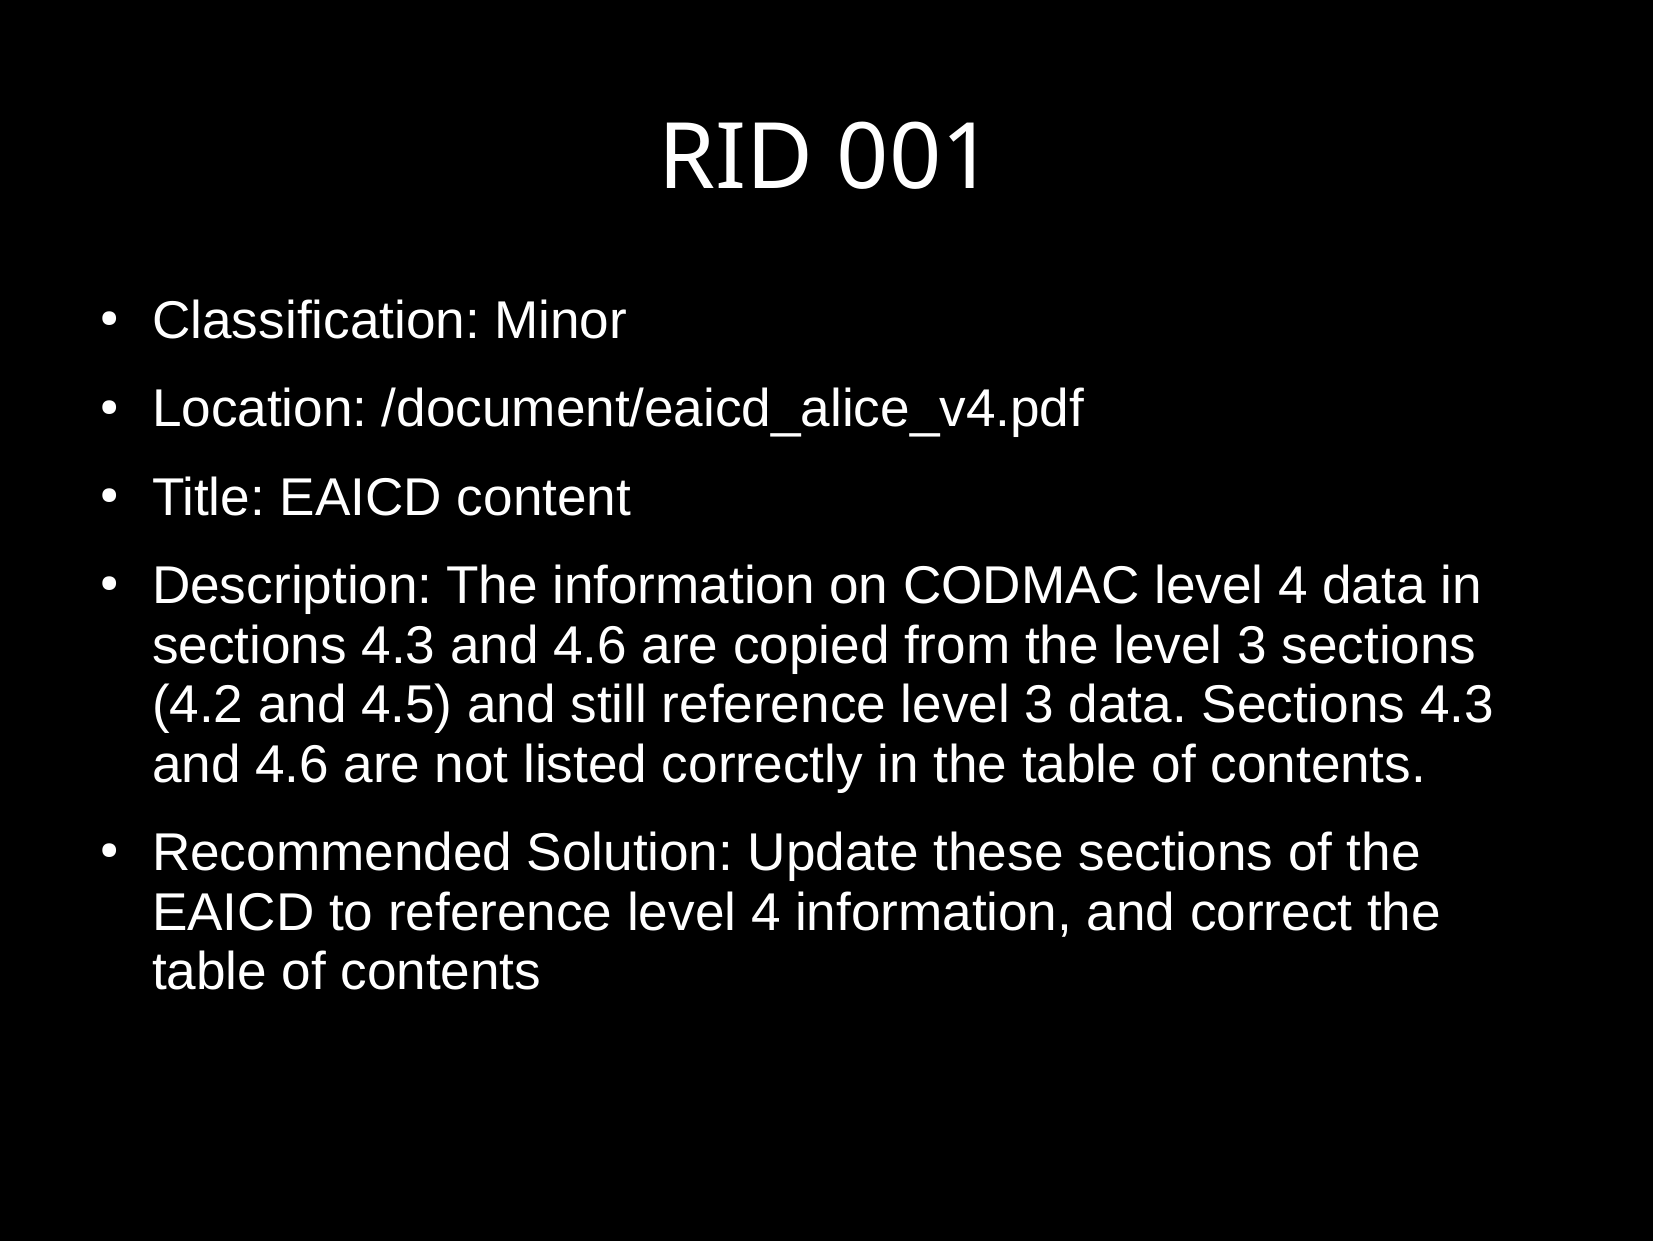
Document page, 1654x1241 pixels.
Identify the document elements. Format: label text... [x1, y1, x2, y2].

title RID 001 [82, 49, 1571, 257]
list Classification: Minor Location: /document/eaicd_alice_v4.pdf Title: EAICD content Description: The information on CODMAC level 4 data in sections 4.3 and 4.6 are copied from the level 3 sections (4.2 and 4.5) and still reference level 3 data. Sections 4.3 and 4.6 are not listed correctly in the table of contents. Recommended Solution: Update these sections of the EAICD to reference level 4 information, and correct the table of contents [82, 290, 1571, 1010]
